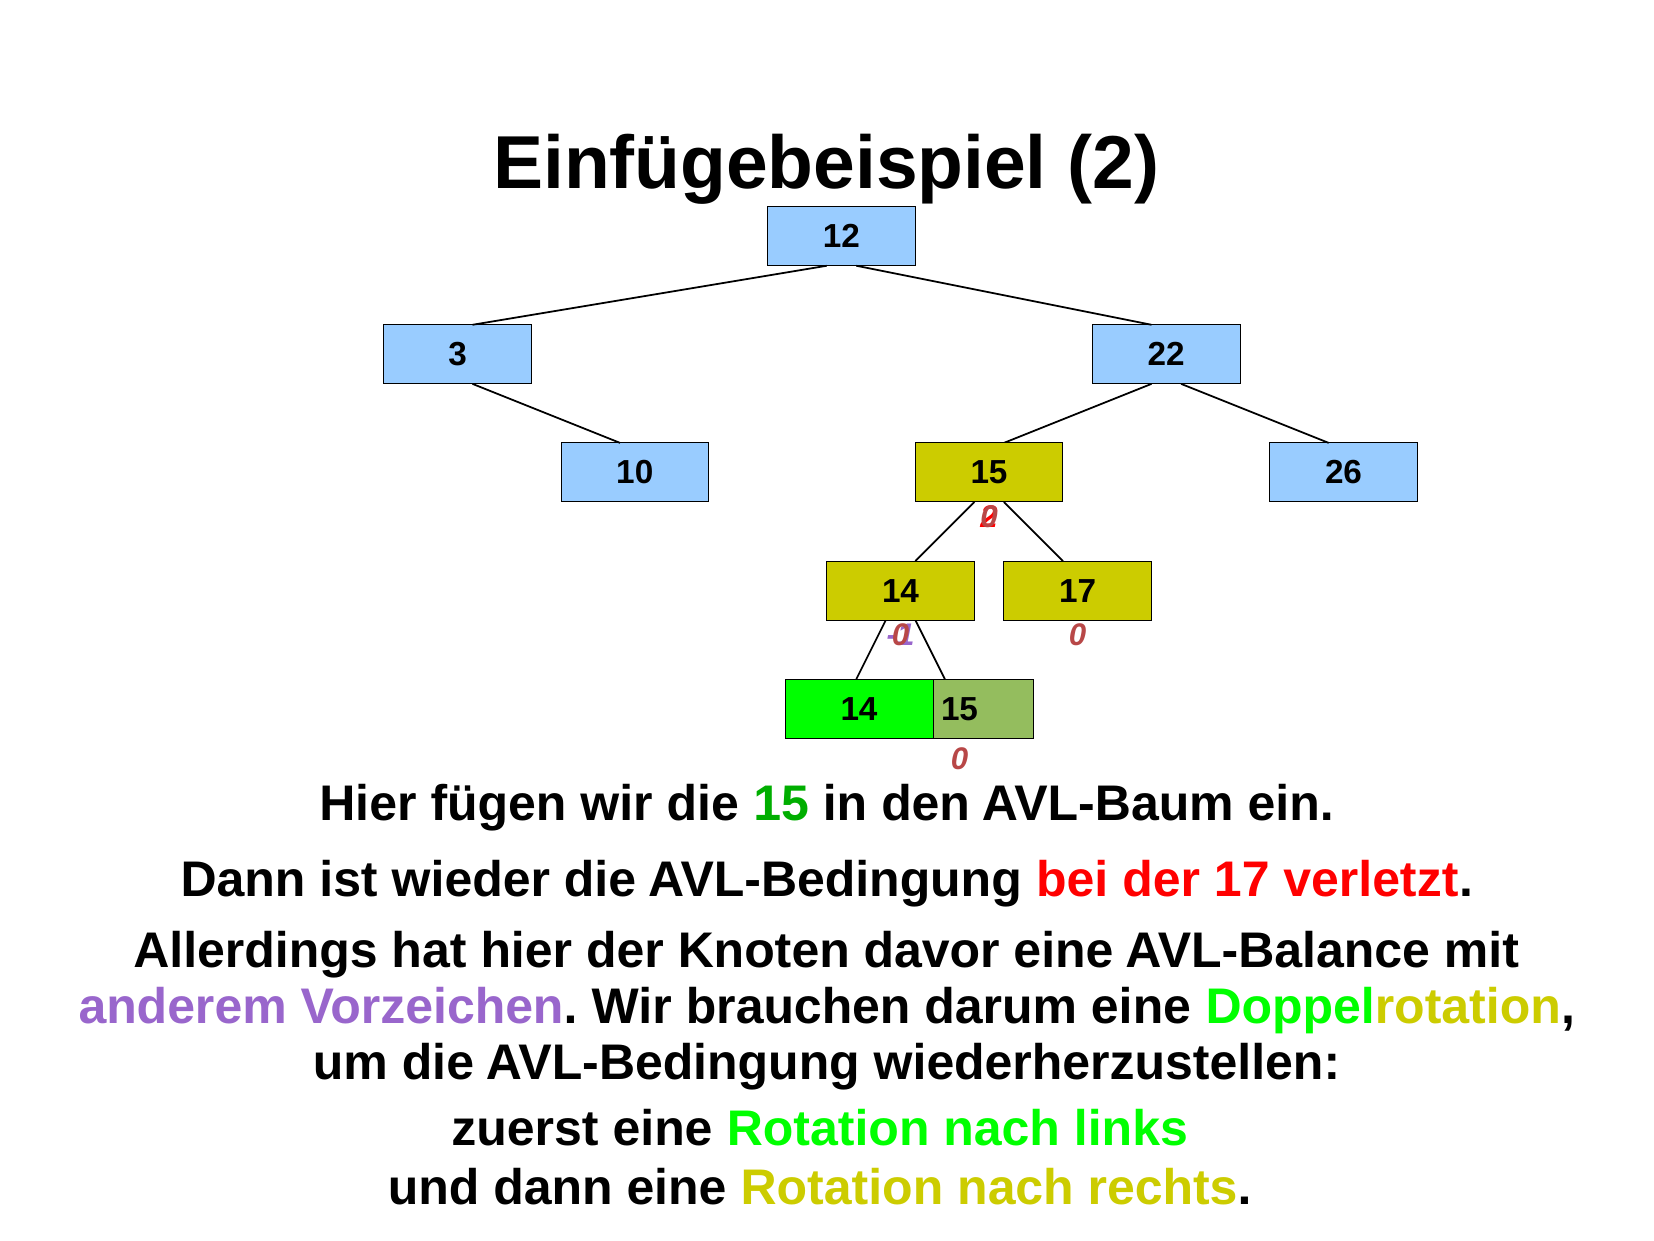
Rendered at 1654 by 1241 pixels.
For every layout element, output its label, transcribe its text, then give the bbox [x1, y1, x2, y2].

text_box 10 [561, 442, 709, 502]
text_box Hier fügen wir die 15 in den AVL-Baum ein. [59, 767, 1595, 840]
text_box 17 [1003, 561, 1152, 620]
text_box zuerst eine Rotation nach links [59, 1092, 1595, 1151]
text_box 0 [1003, 620, 1152, 650]
text_box 0 [826, 620, 975, 650]
text_box 15 [934, 679, 1034, 739]
text_box 0 [915, 501, 1063, 532]
text_box Allerdings hat hier der Knoten davor eine AVL-Balance mit anderem Vorzeichen. Wir brauchen darum eine Doppelrotation, um die AVL-Bedingung wiederherzustellen: [59, 915, 1595, 1092]
text_box 12 [767, 206, 916, 266]
title Einfügebeispiel (2) [88, 118, 1565, 207]
text_box 0 [885, 744, 1034, 774]
text_box 26 [1269, 442, 1418, 502]
text_box Dann ist wieder die AVL-Bedingung bei der 17 verletzt. [59, 843, 1595, 915]
text_box 15 [915, 442, 1063, 501]
text_box 22 [1092, 324, 1241, 384]
text_box 3 [383, 324, 532, 384]
text_box und dann eine Rotation nach rechts. [59, 1151, 1595, 1224]
text_box 14 [785, 679, 934, 739]
text_box 14 [826, 561, 975, 620]
